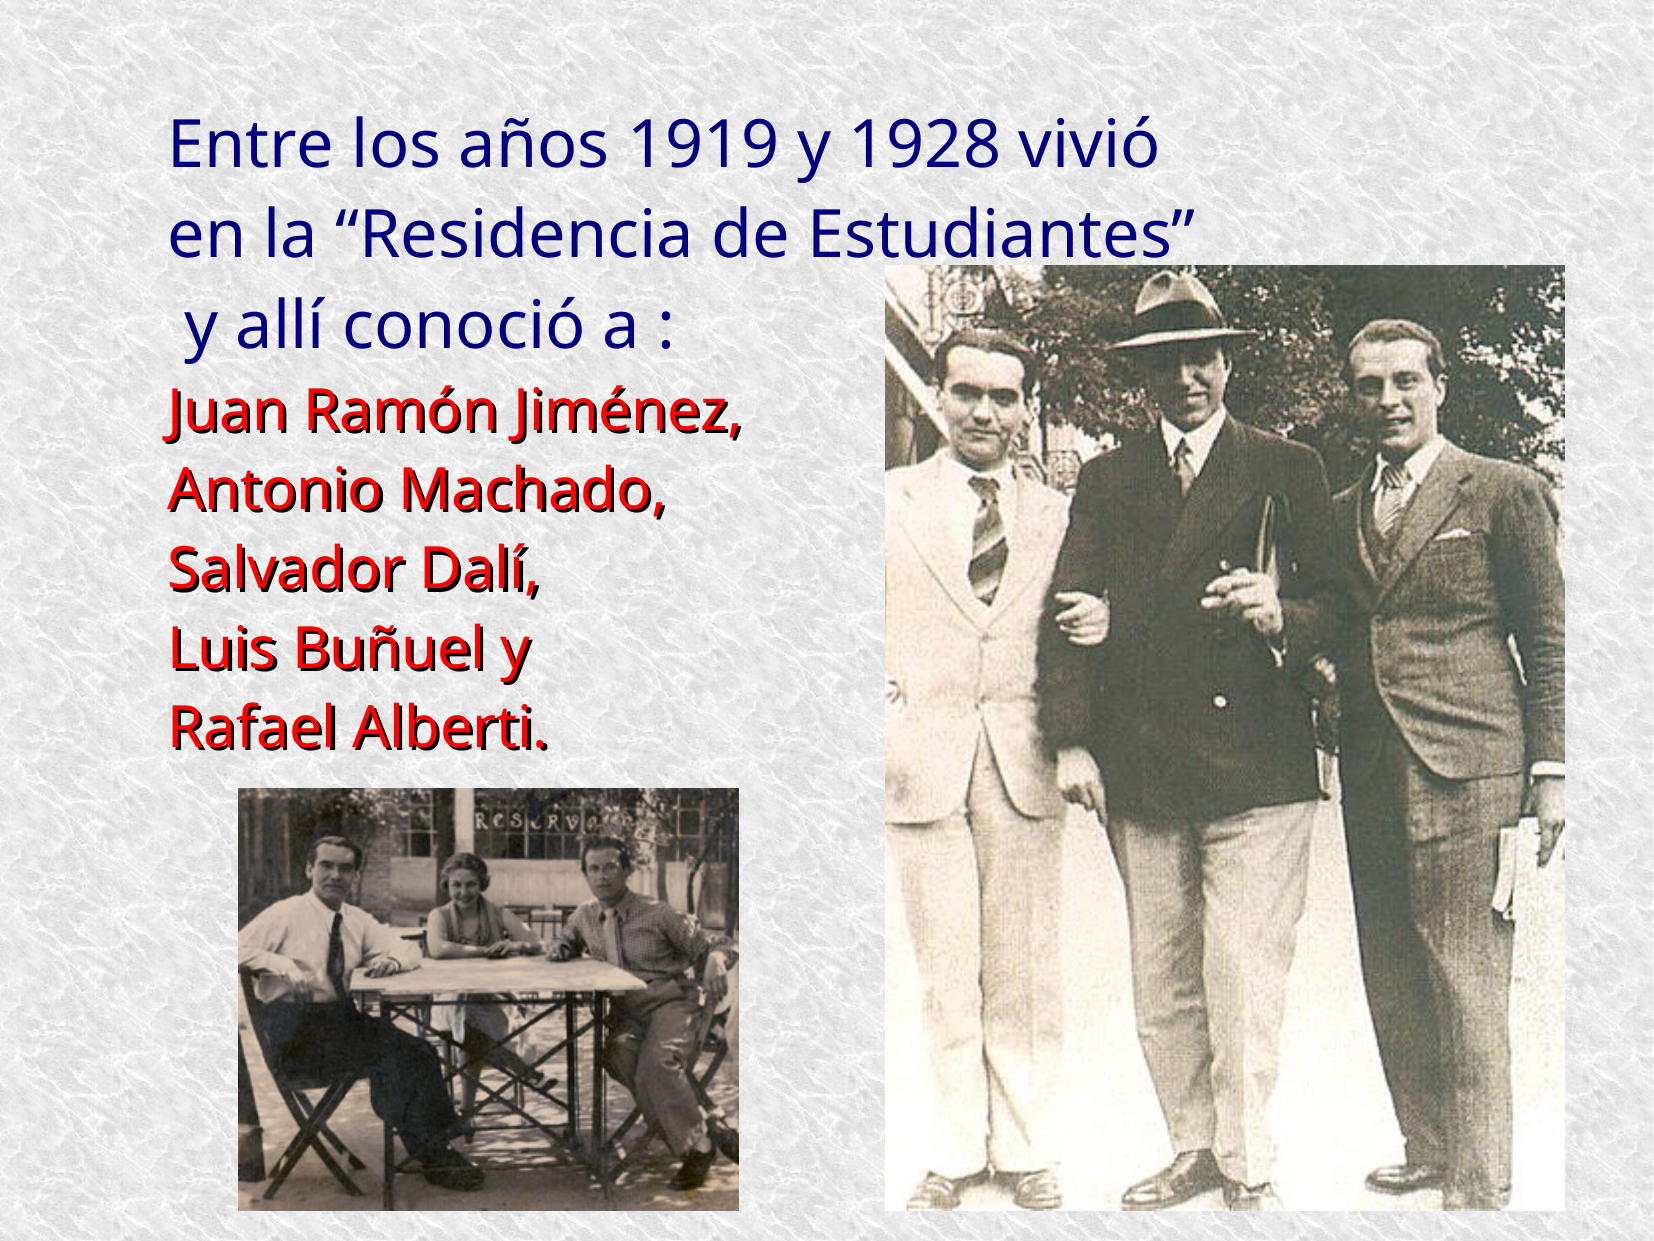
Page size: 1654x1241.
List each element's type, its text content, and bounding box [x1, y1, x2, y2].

picture [0, 0, 1654, 1241]
text_box Entre los años 1919 y 1928 vivió en la “Residencia de Estudiantes” y allí conoció a : Juan Ramón Jiménez, Antonio Machado, Salvador Dalí, Luis Buñuel y Rafael Alberti. [152, 88, 1211, 790]
